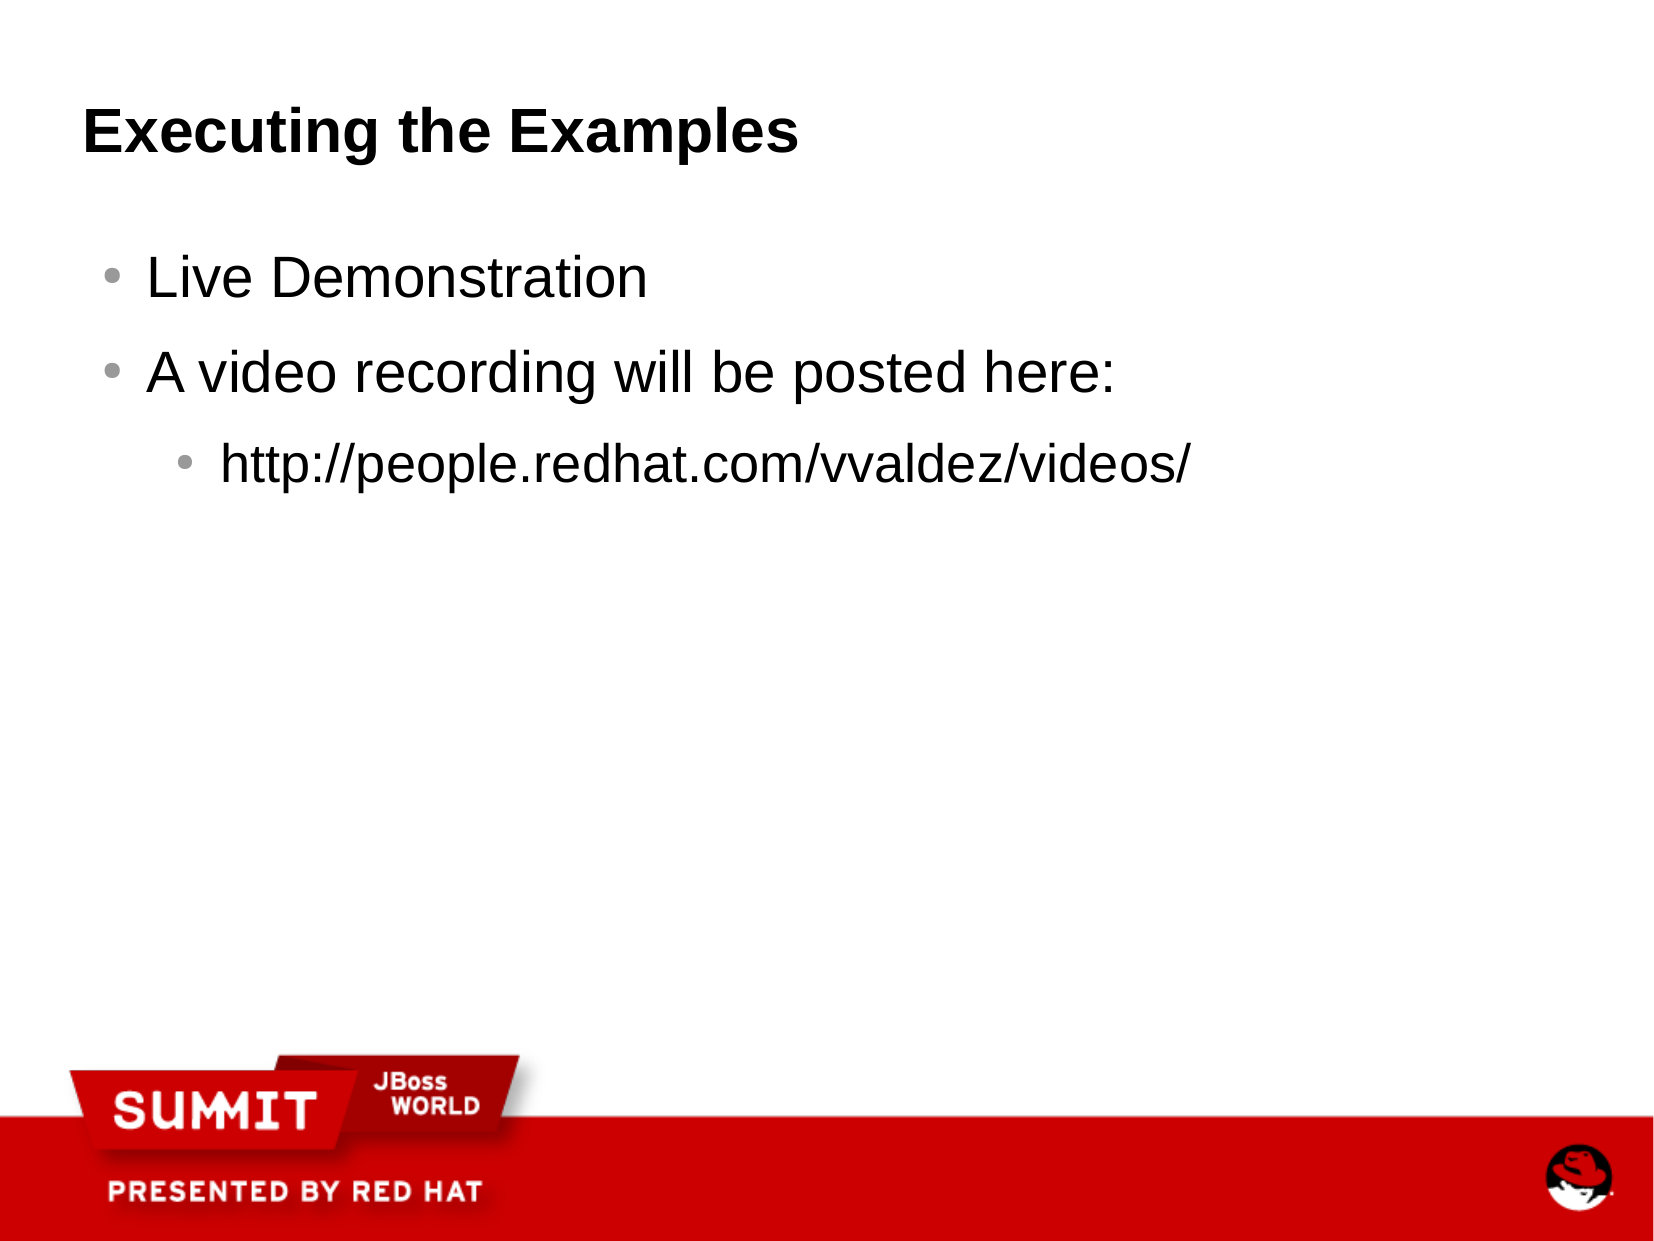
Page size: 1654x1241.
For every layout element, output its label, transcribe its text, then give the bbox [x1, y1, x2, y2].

picture [0, 1043, 1654, 1241]
list Live Demonstration A video recording will be posted here: http://people.redhat.com/vvaldez/videos/ [86, 244, 1576, 1024]
title Executing the Examples [82, 45, 1571, 218]
